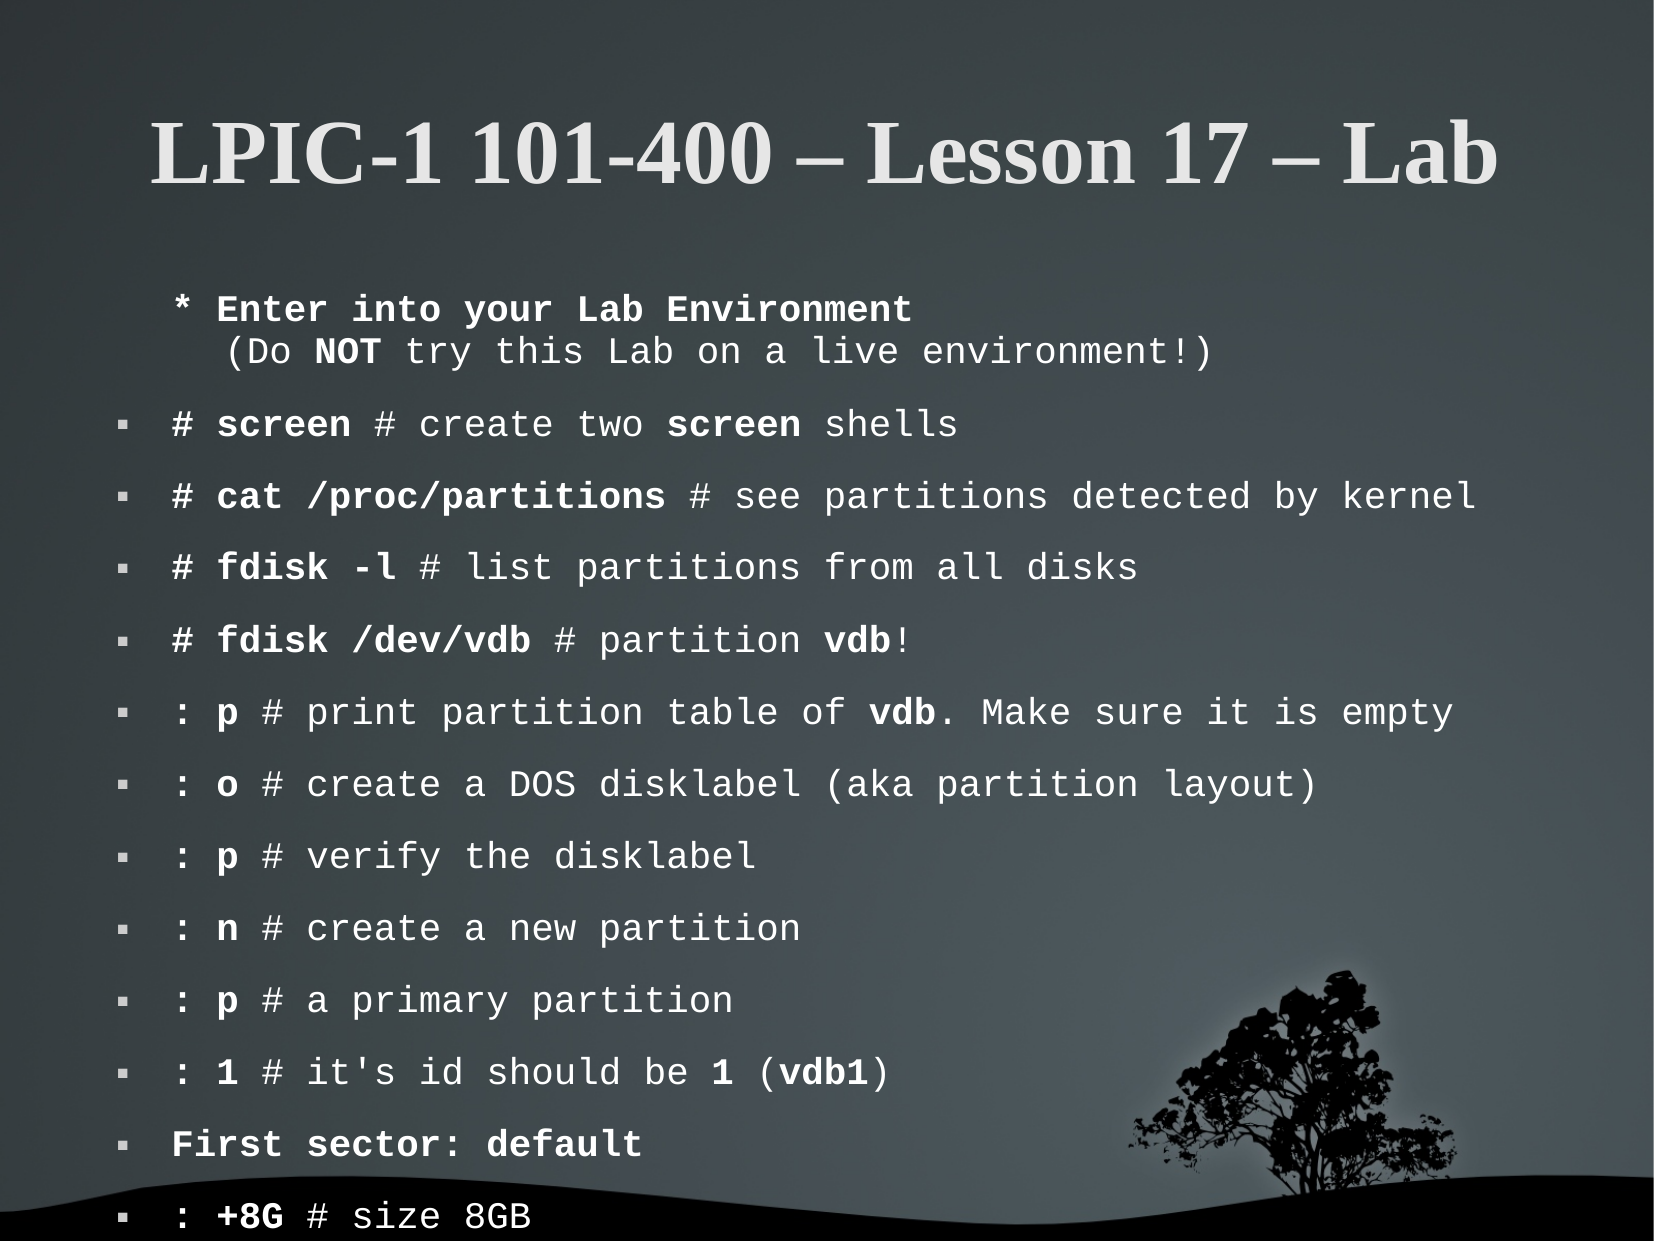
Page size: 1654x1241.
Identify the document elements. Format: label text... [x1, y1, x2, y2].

list * Enter into your Lab Environment (Do NOT try this Lab on a live environment!) # screen # create two screen shells # cat /proc/partitions # see partitions detected by kernel # fdisk -l # list partitions from all disks # fdisk /dev/vdb # partition vdb! : p # print partition table of vdb. Make sure it is empty : o # create a DOS disklabel (aka partition layout) : p # verify the disklabel : n # create a new partition : p # a primary partition : 1 # it's id should be 1 (vdb1) First sector: default : +8G # size 8GB : p # print to verify [82, 290, 1571, 1147]
picture [0, 0, 1654, 1241]
title LPIC-1 101-400 – Lesson 17 – Lab [82, 49, 1571, 257]
